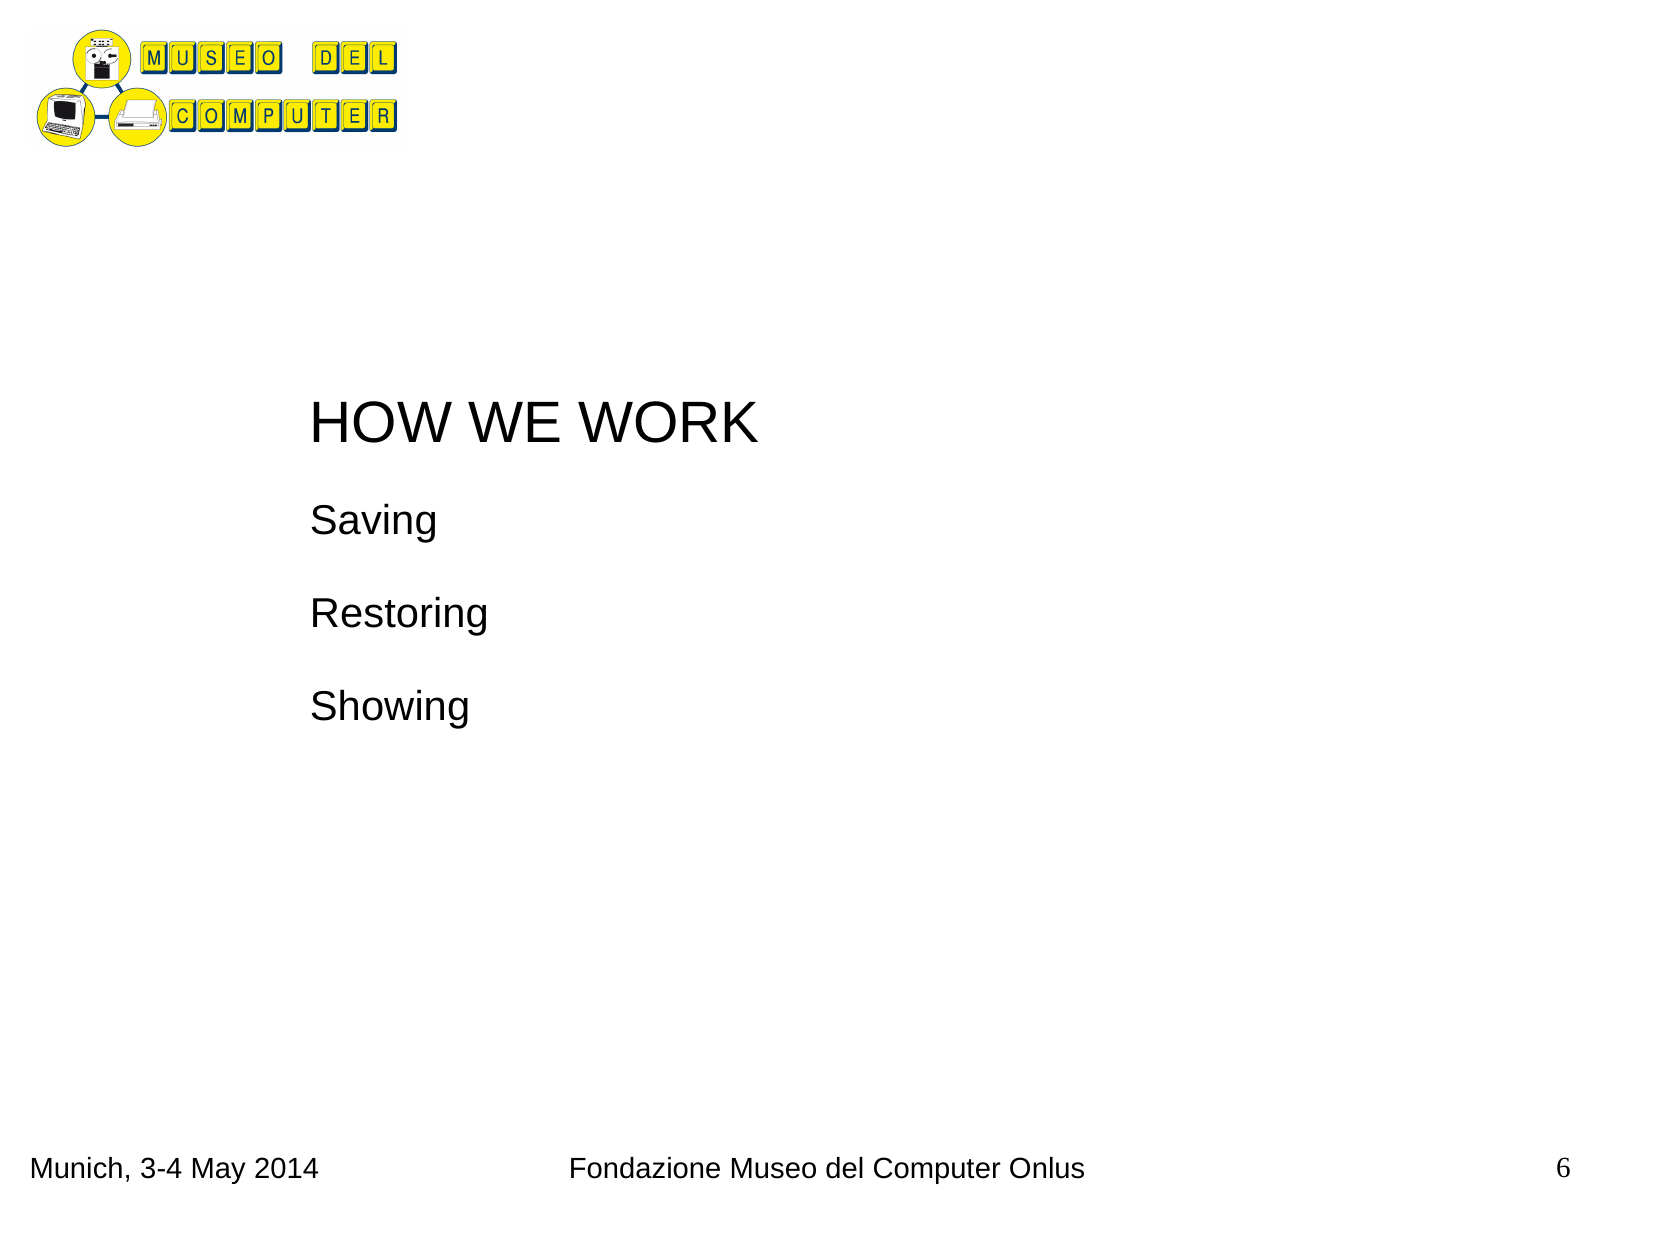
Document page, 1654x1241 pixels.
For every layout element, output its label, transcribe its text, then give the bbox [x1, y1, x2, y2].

text_box HOW WE WORK Saving Restoring Showing [295, 382, 1270, 739]
picture [29, 28, 409, 148]
